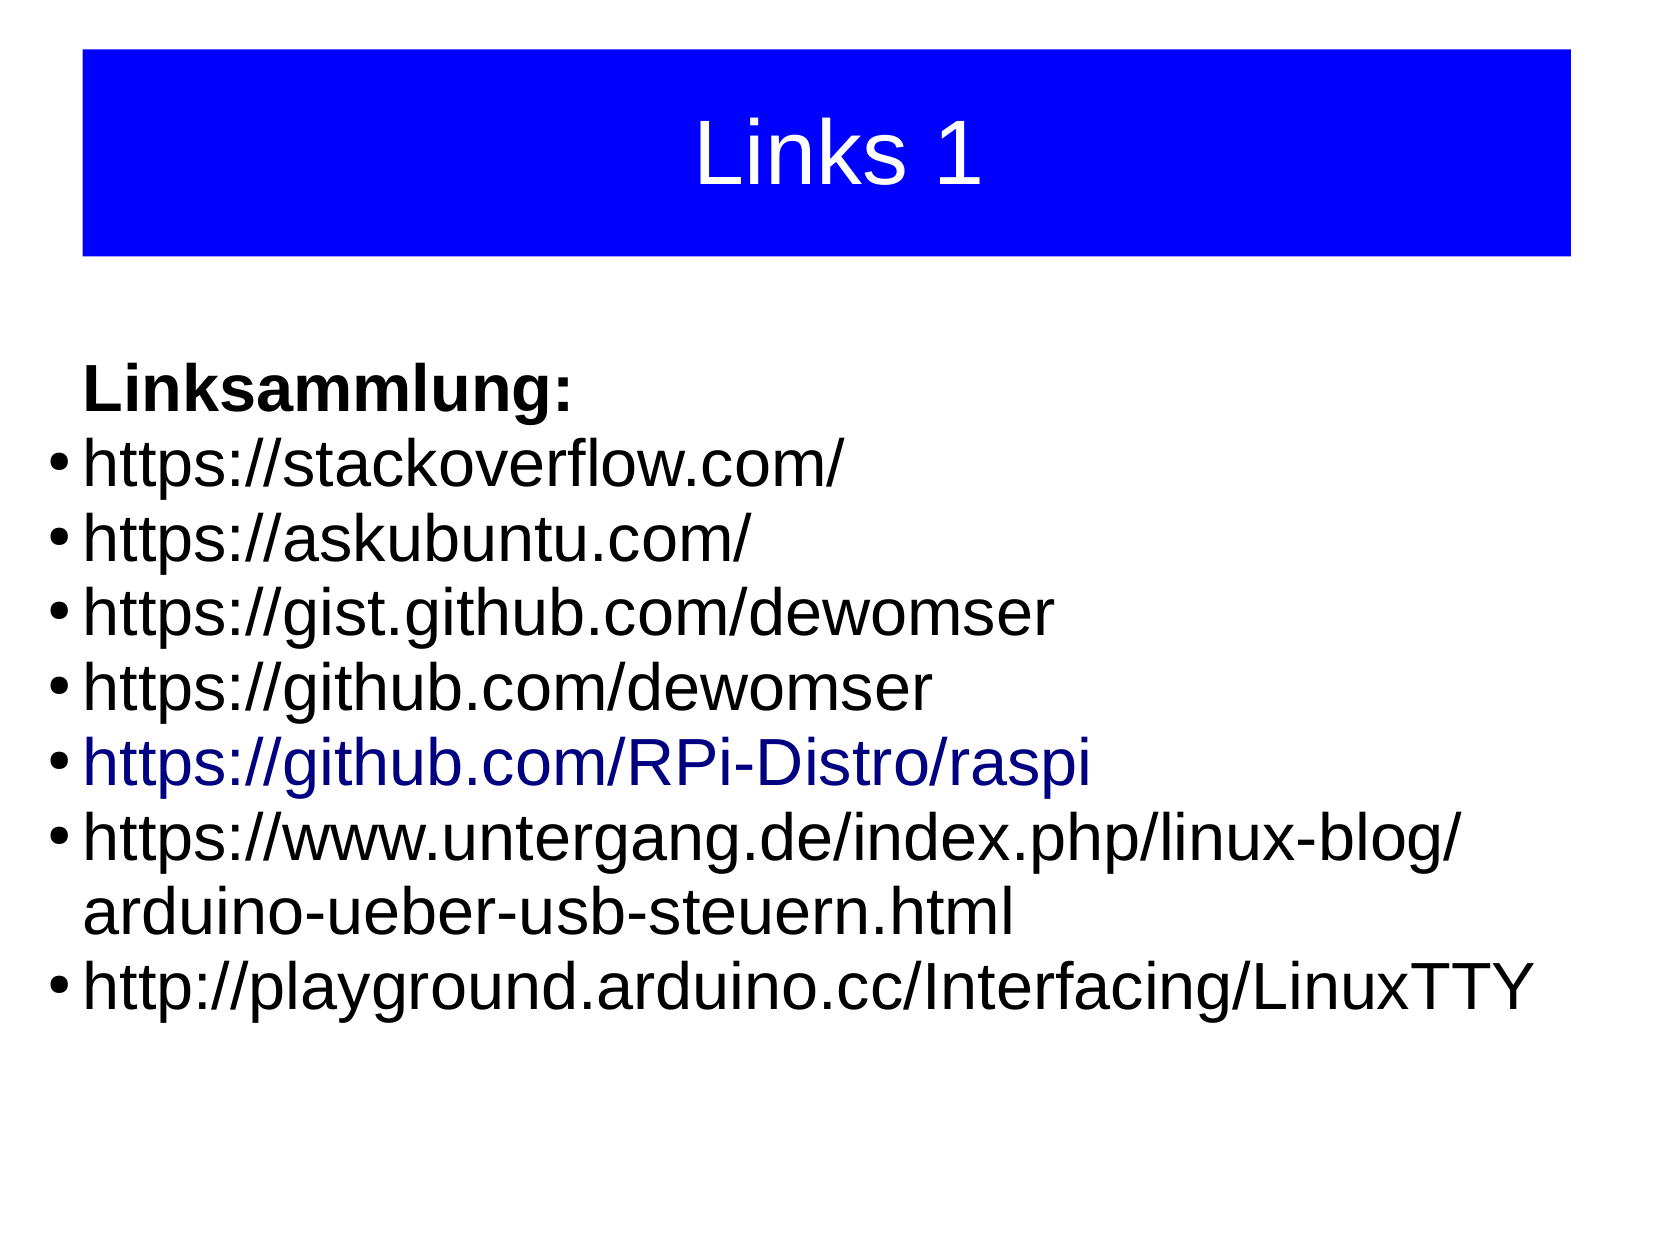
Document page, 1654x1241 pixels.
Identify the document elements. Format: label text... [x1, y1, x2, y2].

subtitle Linksammlung: https://stackoverflow.com/ https://askubuntu.com/ https://gist.github.com/dewomser https://github.com/dewomser https://github.com/RPi-Distro/raspi https://www.untergang.de/index.php/linux-blog/arduino-ueber-usb-steuern.html http://playground.arduino.cc/Interfacing/LinuxTTY [47, 295, 1583, 1123]
title Links 1 [82, 49, 1571, 257]
